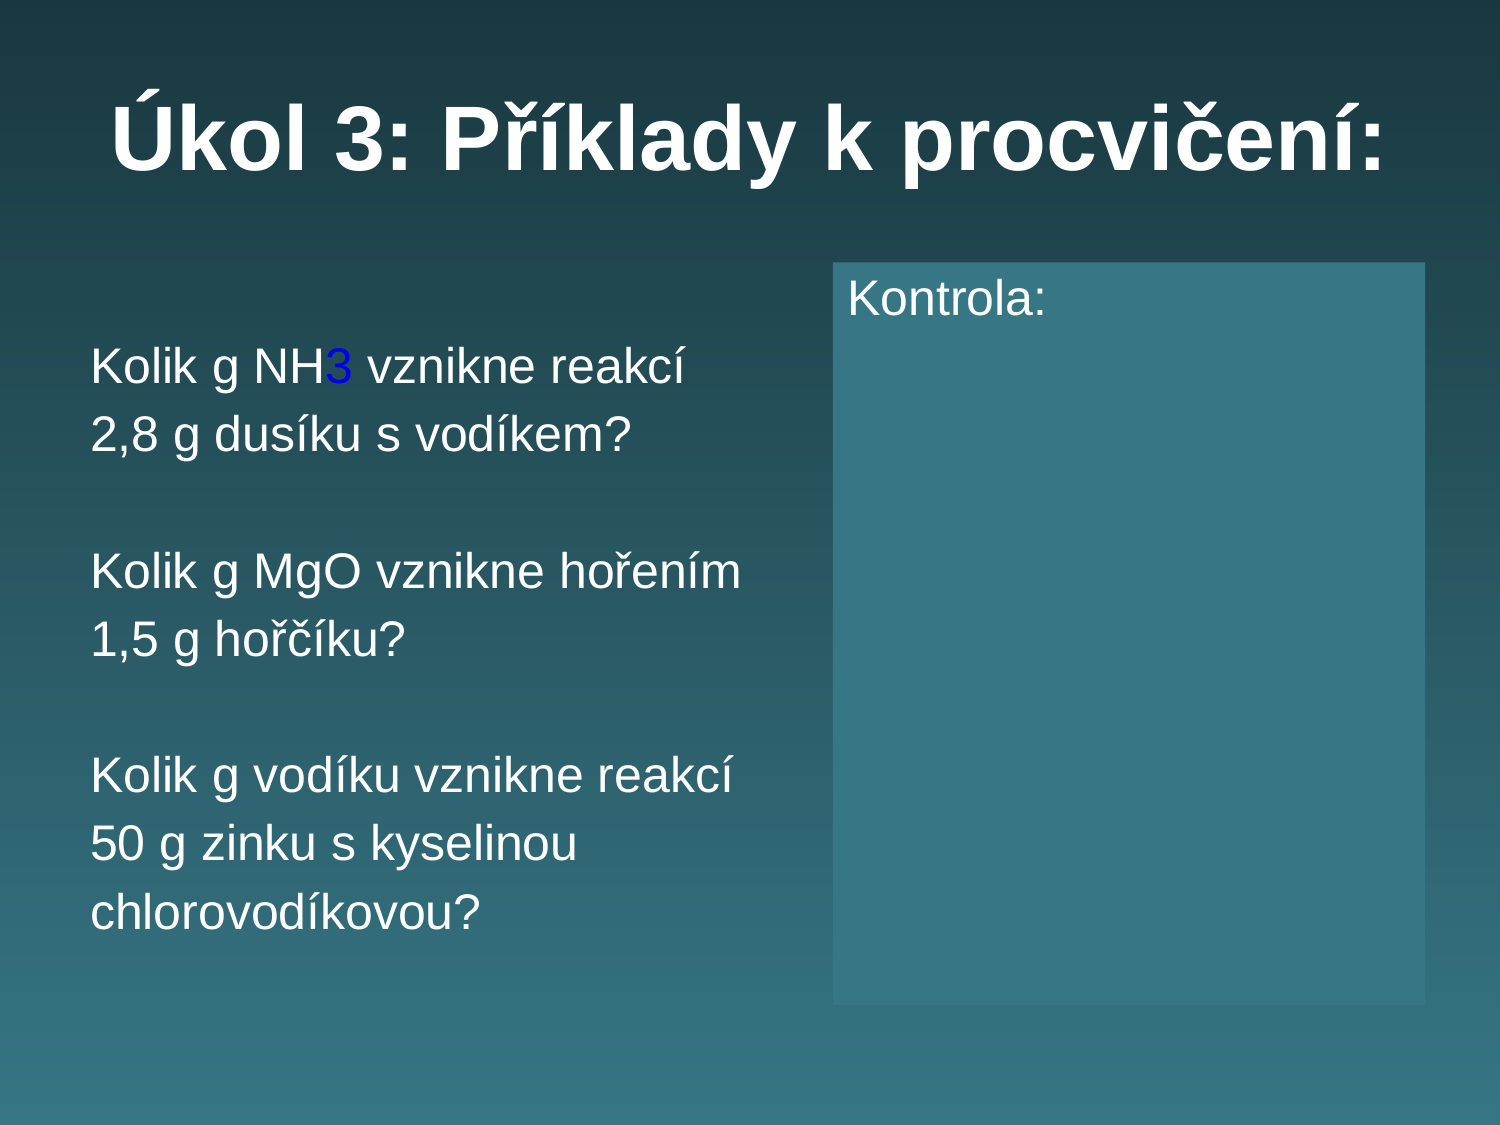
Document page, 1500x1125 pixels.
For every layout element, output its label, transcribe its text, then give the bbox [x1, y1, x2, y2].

title Úkol 3: Příklady k procvičení: [75, 45, 1426, 233]
list Kontrola: 3,4 g 2,5 g 1,5 g [832, 262, 1426, 1006]
list Kolik g NH3 vznikne reakcí 2,8 g dusíku s vodíkem? Kolik g MgO vznikne hořením 1,5 g hořčíku? Kolik g vodíku vznikne reakcí 50 g zinku s kyselinou chlorovodíkovou? [74, 262, 774, 1006]
